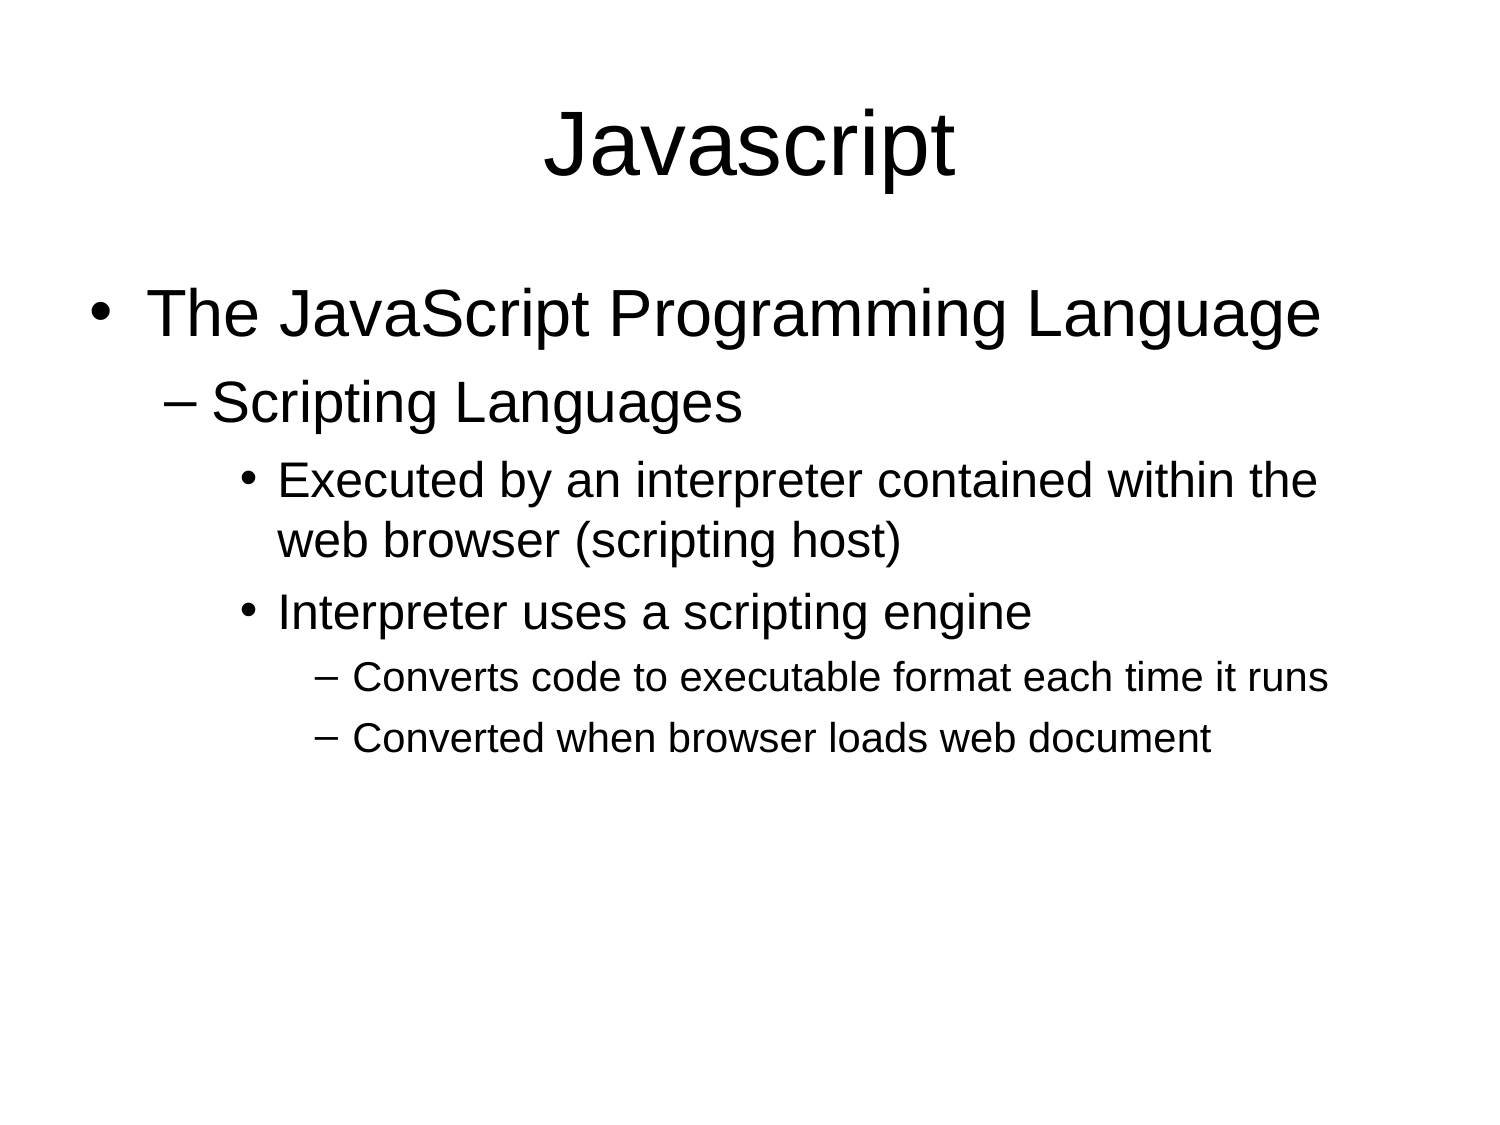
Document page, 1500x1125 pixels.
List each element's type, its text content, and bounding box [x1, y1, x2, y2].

title Javascript [75, 45, 1426, 233]
list The JavaScript Programming Language Scripting Languages Executed by an interpreter contained within the web browser (scripting host) Interpreter uses a scripting engine Converts code to executable format each time it runs Converted when browser loads web document [75, 262, 1426, 1005]
